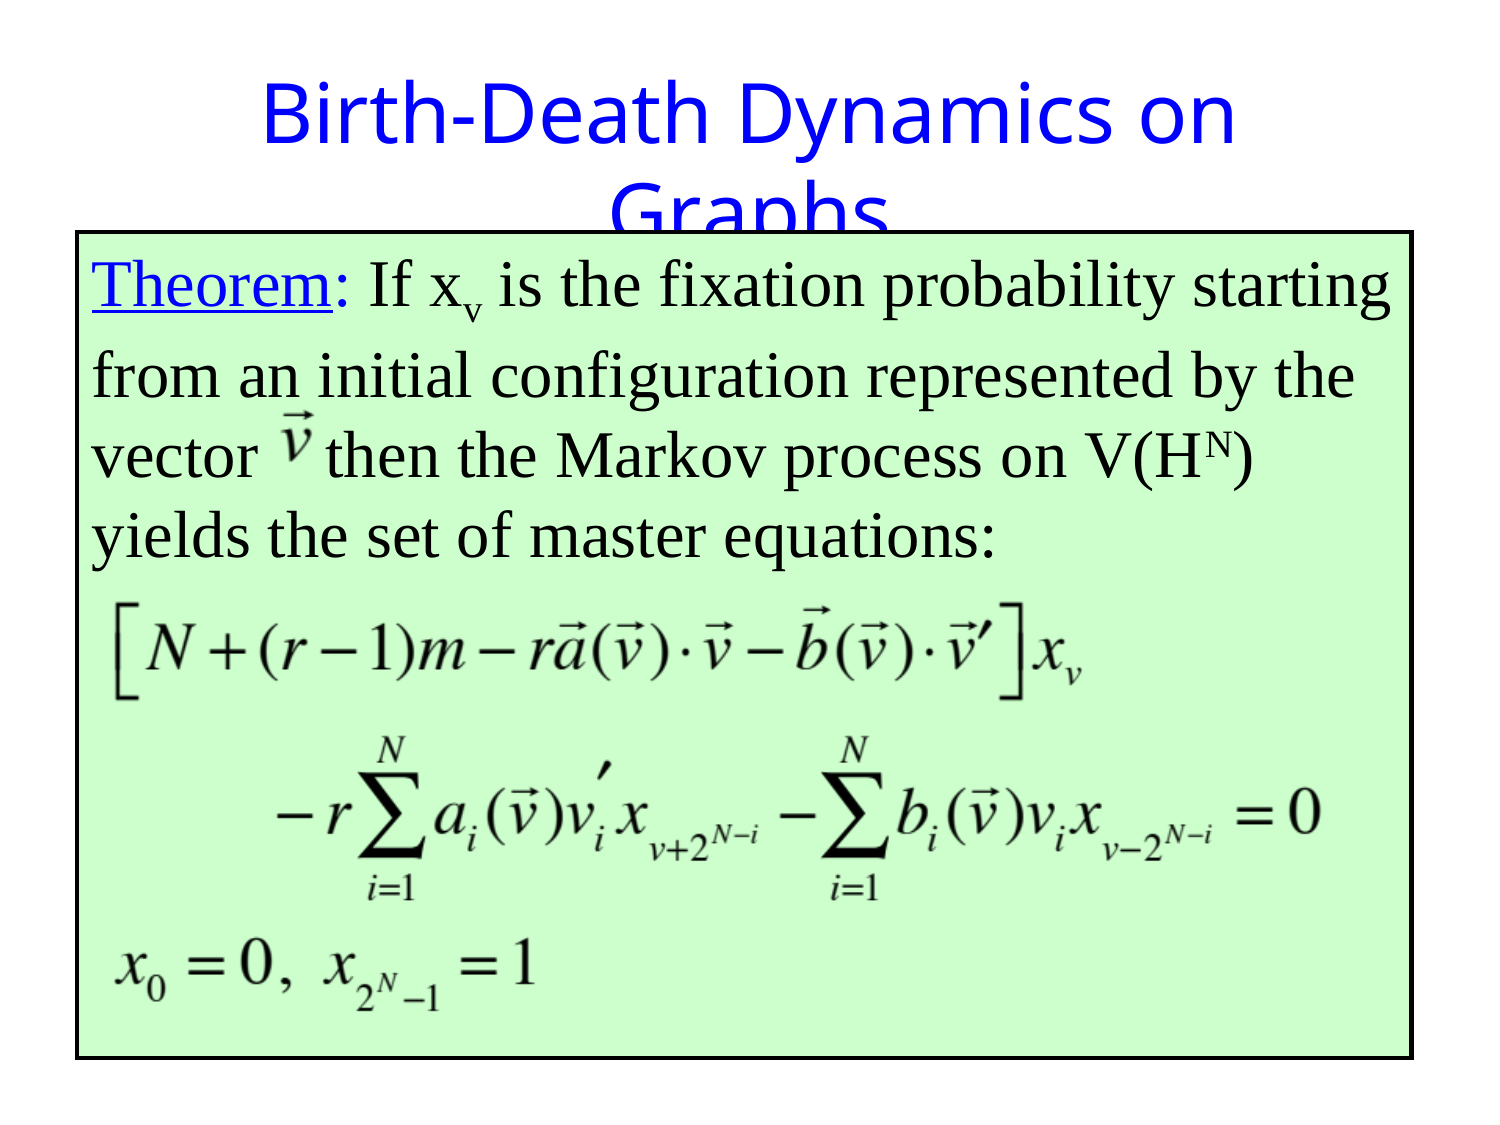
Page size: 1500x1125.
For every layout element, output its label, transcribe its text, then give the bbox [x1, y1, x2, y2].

text_box Theorem: If xv is the fixation probability starting from an initial configuration represented by the vector then the Markov process on V(HN) yields the set of master equations: [76, 231, 1412, 1058]
title Birth-Death Dynamics on Graphs [112, 66, 1388, 231]
chart [277, 408, 318, 463]
chart [112, 597, 1323, 1013]
